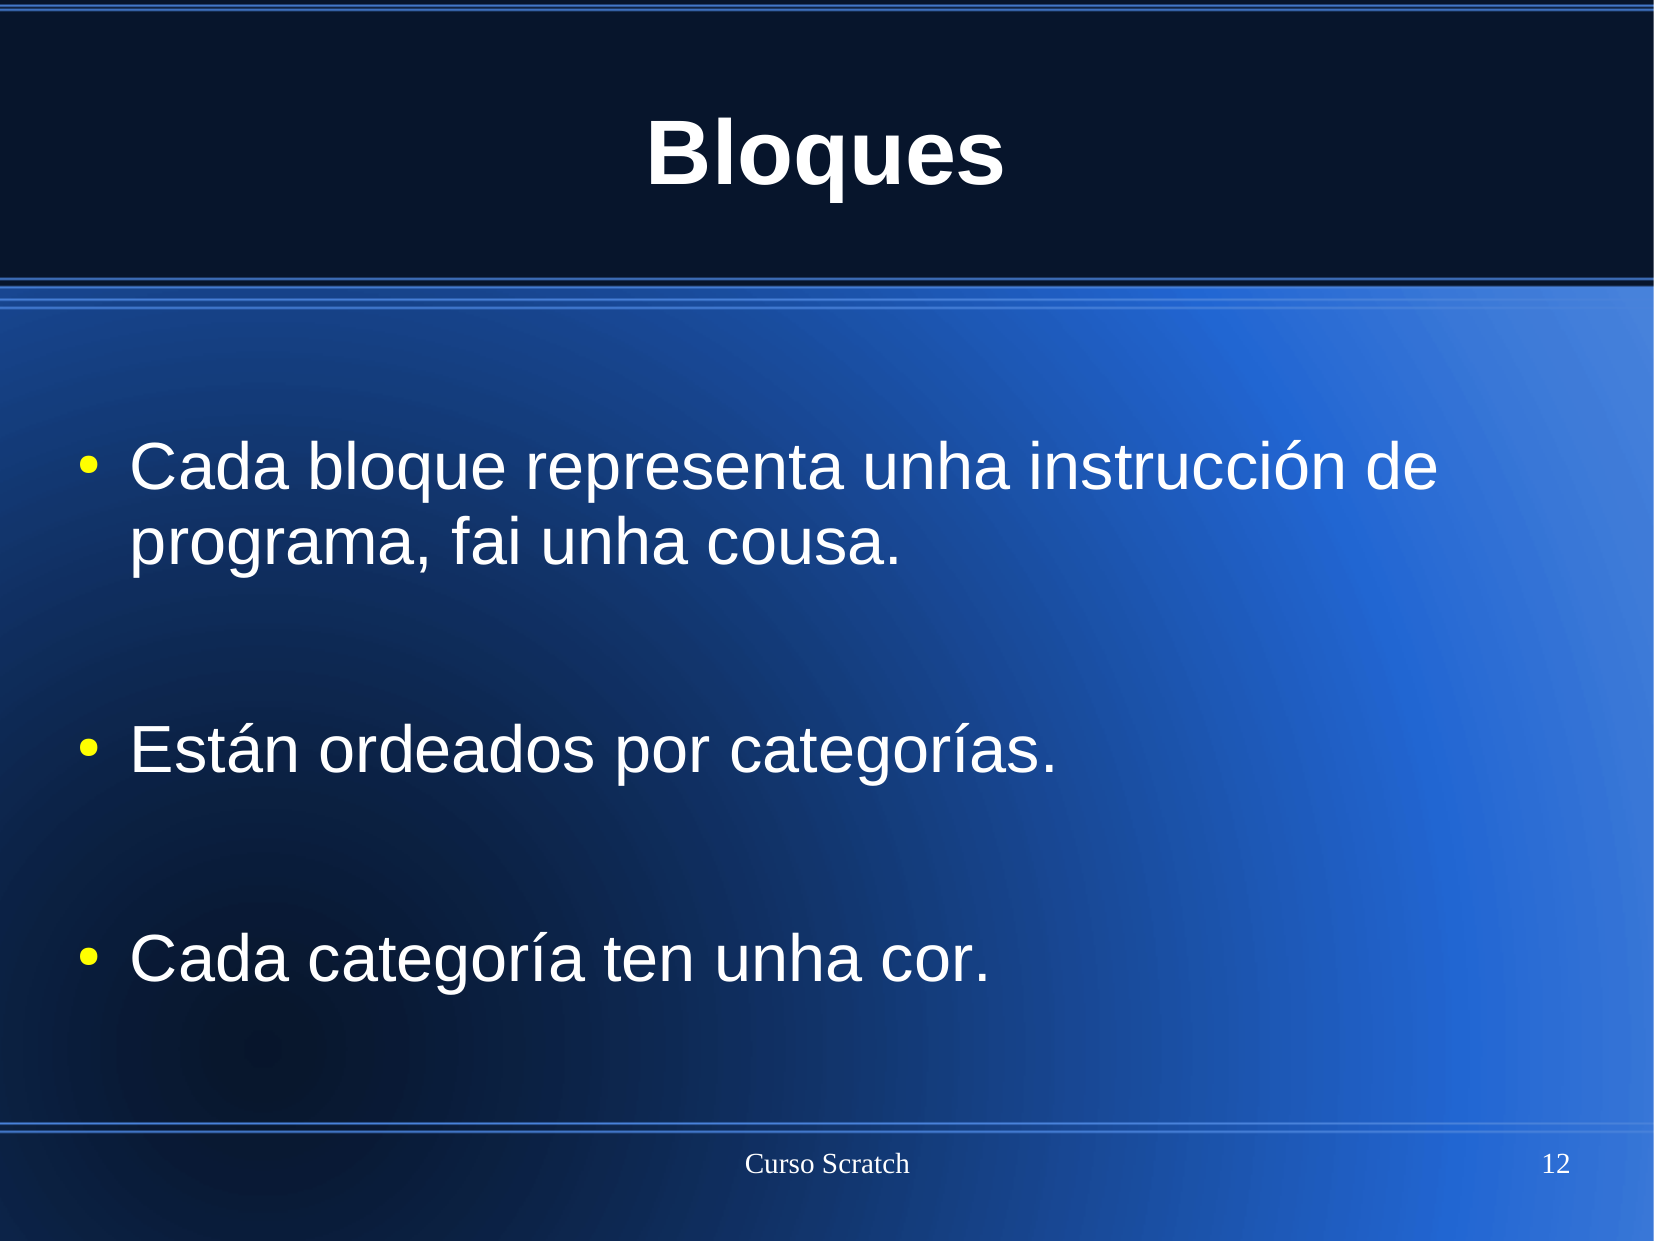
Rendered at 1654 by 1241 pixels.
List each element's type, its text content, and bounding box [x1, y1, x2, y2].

list Cada bloque representa unha instrucción de programa, fai unha cousa. Están ordeados por categorías. Cada categoría ten unha cor. [59, 324, 1595, 1123]
title Bloques [82, 49, 1571, 257]
picture [0, 0, 1654, 1241]
